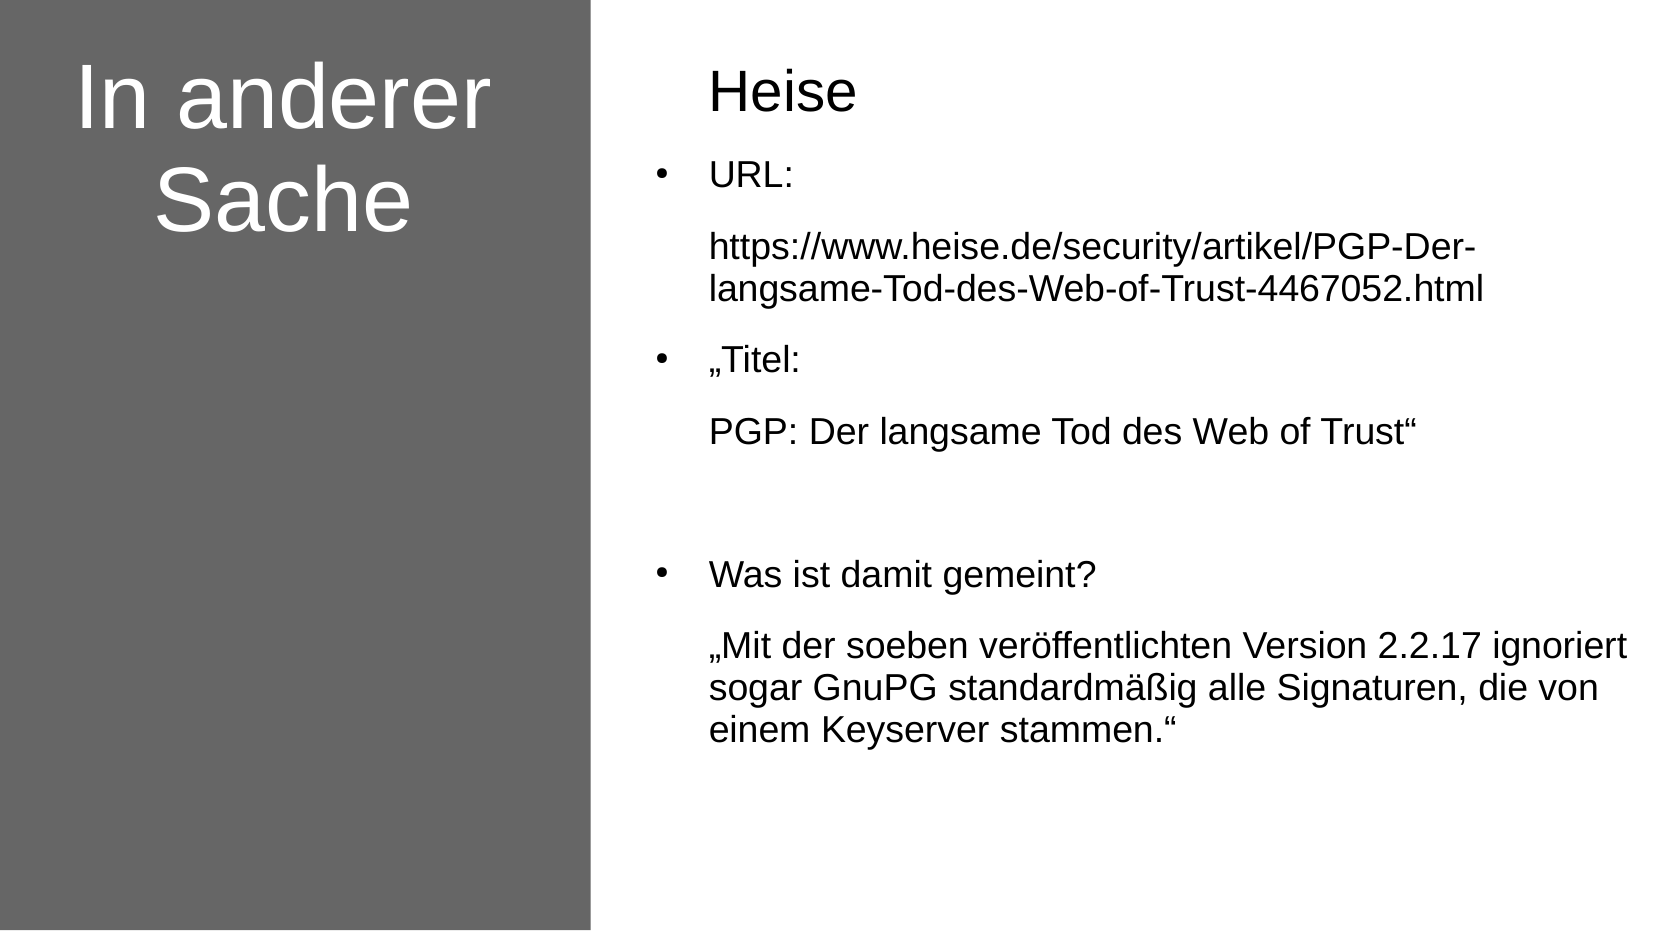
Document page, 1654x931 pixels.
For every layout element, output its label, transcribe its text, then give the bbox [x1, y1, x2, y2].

list Heise URL: https://www.heise.de/security/artikel/PGP-Der-langsame-Tod-des-Web-of-Trust-4467052.html „Titel: PGP: Der langsame Tod des Web of Trust“ Was ist damit gemeint? „Mit der soeben veröffentlichten Version 2.2.17 ignoriert sogar GnuPG standardmäßig alle Signaturen, die von einem Keyserver stammen.“ [637, 59, 1630, 886]
title In anderer Sache [47, 45, 520, 875]
